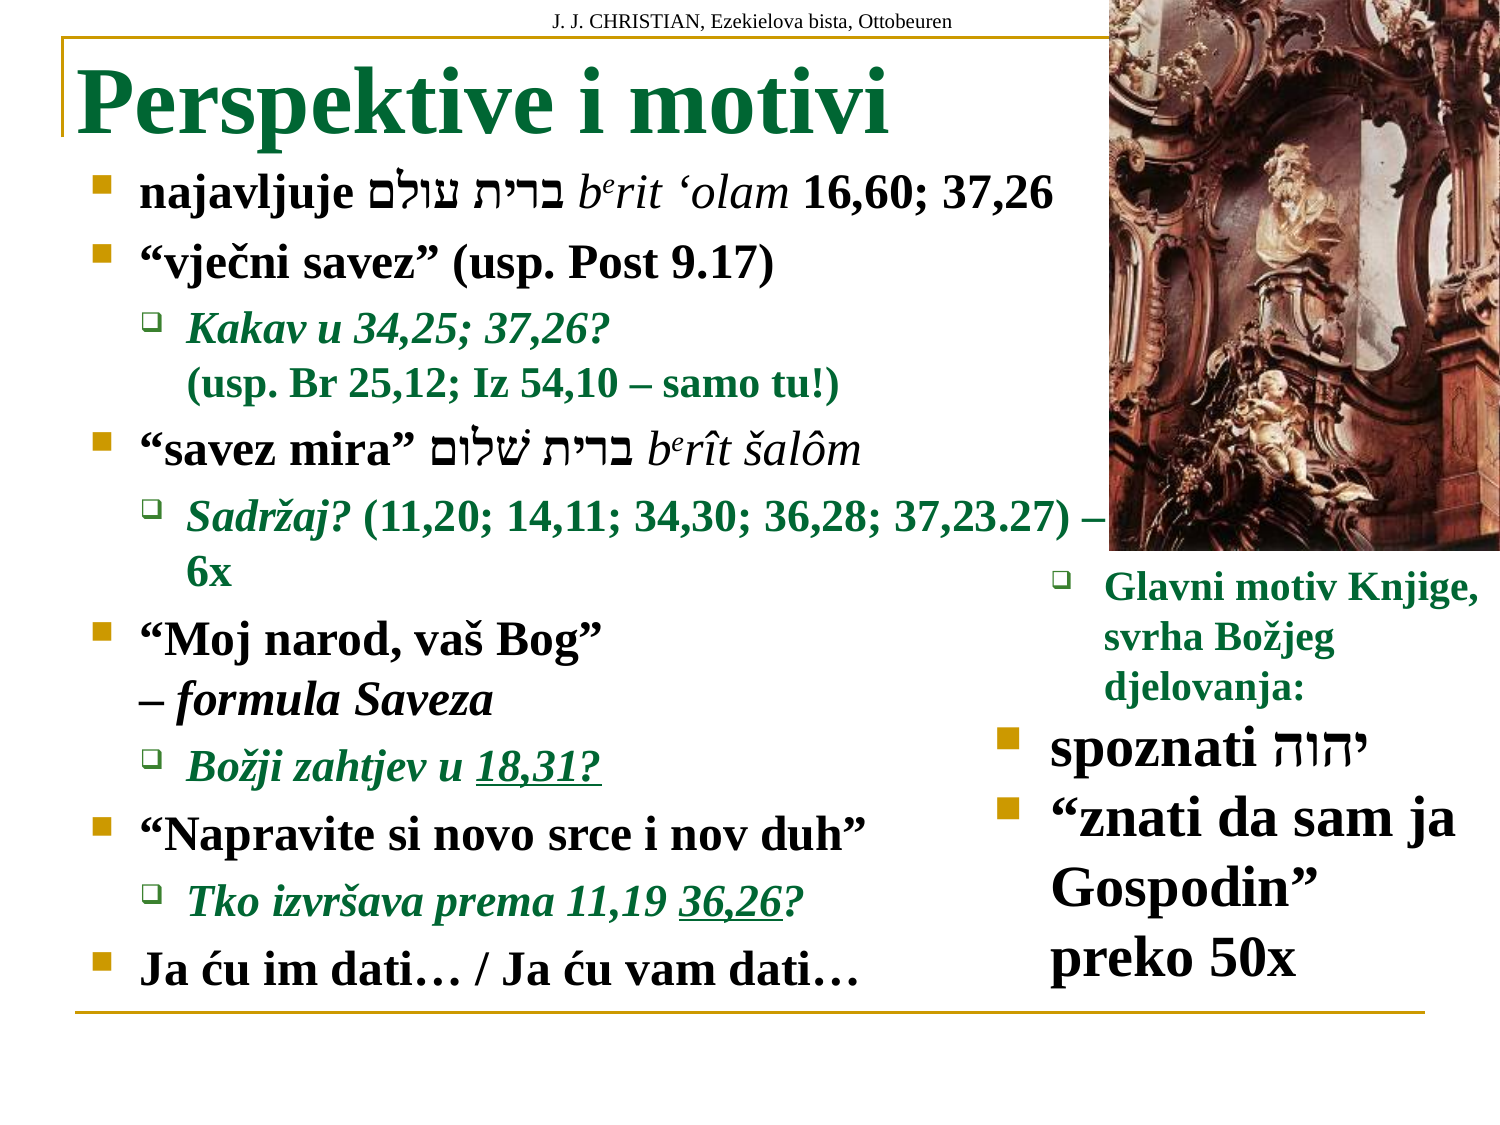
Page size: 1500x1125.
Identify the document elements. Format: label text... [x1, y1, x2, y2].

title Perspektive i motivi [61, 30, 1109, 156]
list najavljuje ברית עולם berit ‘olam 16,60; 37,26 “vječni savez” (usp. Post 9.17) Kakav u 34,25; 37,26? (usp. Br 25,12; Iz 54,10 – samo tu!) “savez mira” ברית שׁלום berît šalôm Sadržaj? (11,20; 14,11; 34,30; 36,28; 37,23.27) – 6x “Moj narod, vaš Bog” – formula Saveza Božji zahtjev u 18,31? “Napravite si novo srce i nov duh” Tko izvršava prema 11,19 36,26? Ja ću im dati… / Ja ću vam dati… [75, 151, 1109, 1006]
text_box J. J. CHRISTIAN, Ezekielova bista, Ottobeuren [537, 0, 999, 41]
list Glavni motiv Knjige, svrha Božjeg djelovanja: spoznati יהוה “znati da sam ja Gospodin” preko 50x [979, 550, 1500, 1012]
picture [1109, 0, 1500, 551]
